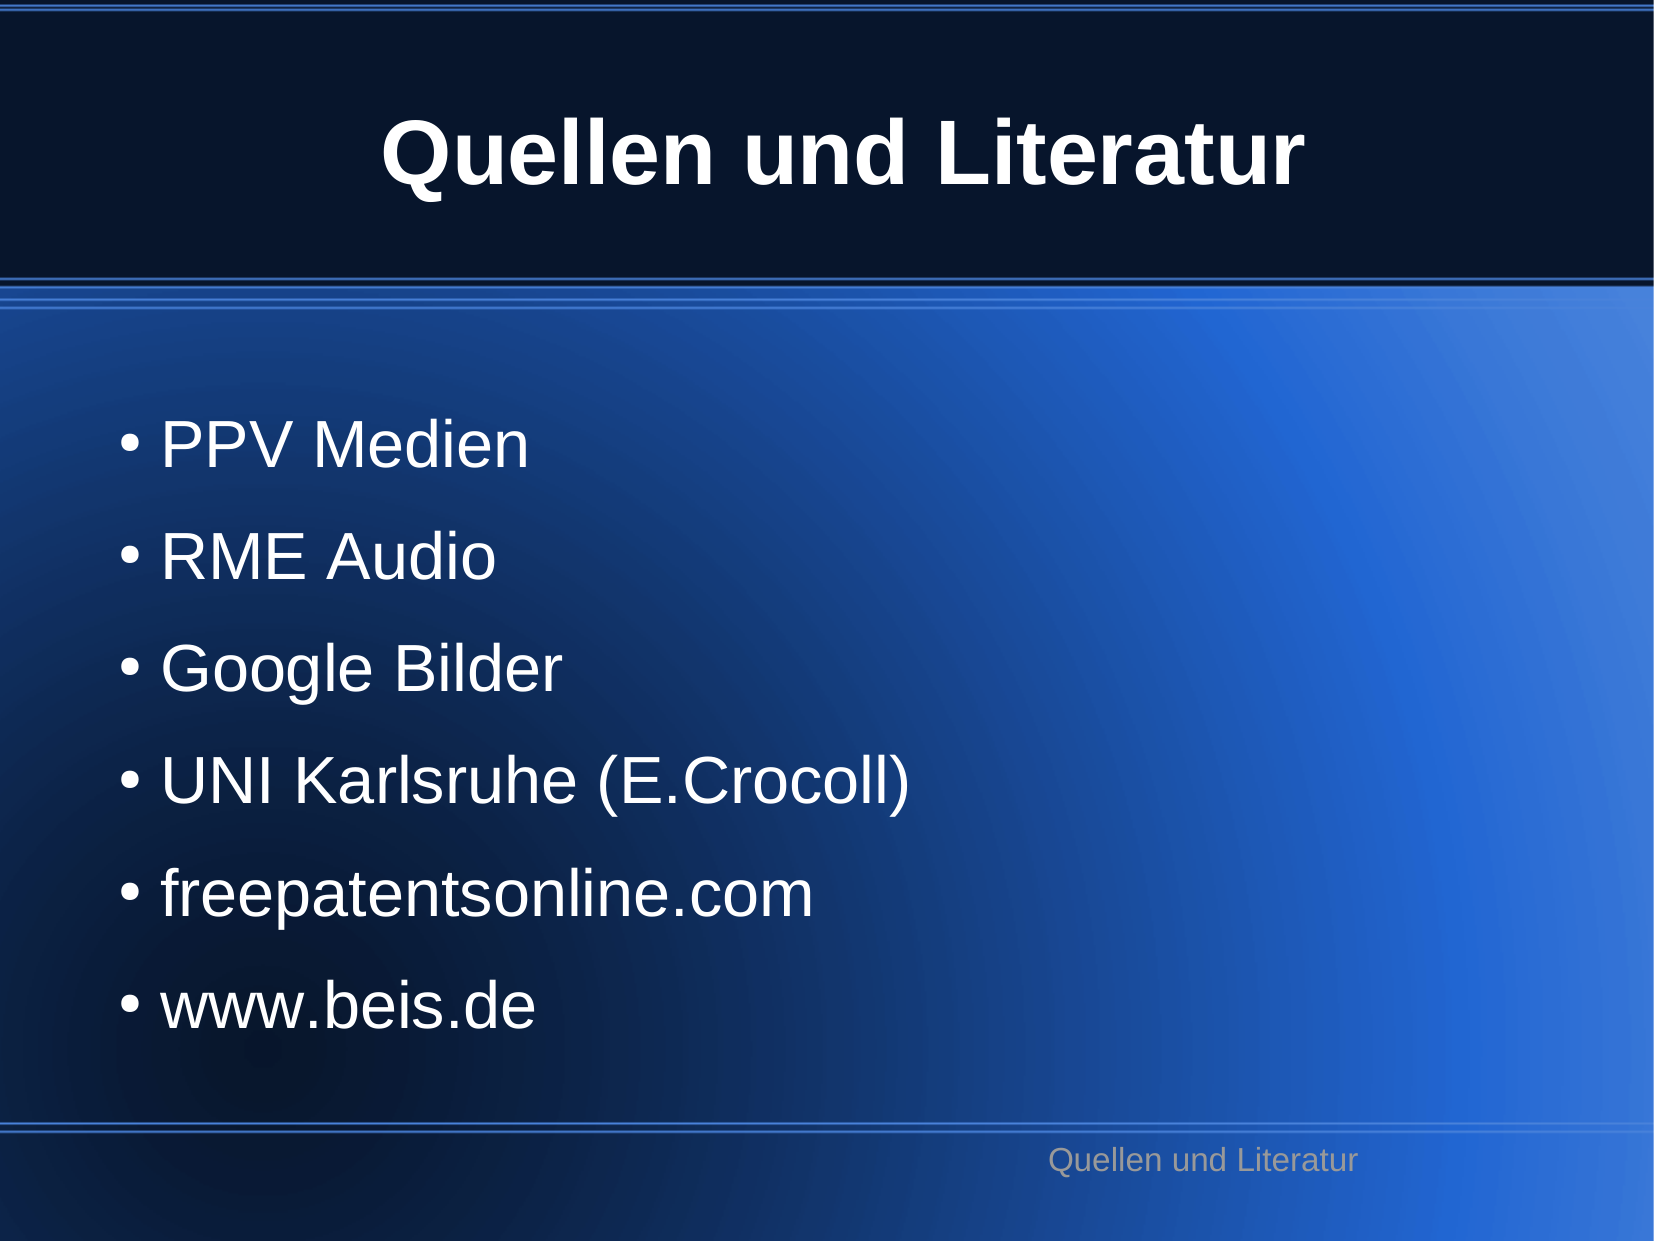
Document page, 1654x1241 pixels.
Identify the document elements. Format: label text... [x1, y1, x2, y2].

title Quellen und Literatur [82, 49, 1571, 257]
subtitle PPV Medien RME Audio Google Bilder UNI Karlsruhe (E.Crocoll) freepatentsonline.com www.beis.de [82, 355, 1571, 1058]
picture [0, 0, 1654, 1241]
text_box Quellen und Literatur [1033, 1133, 1447, 1186]
